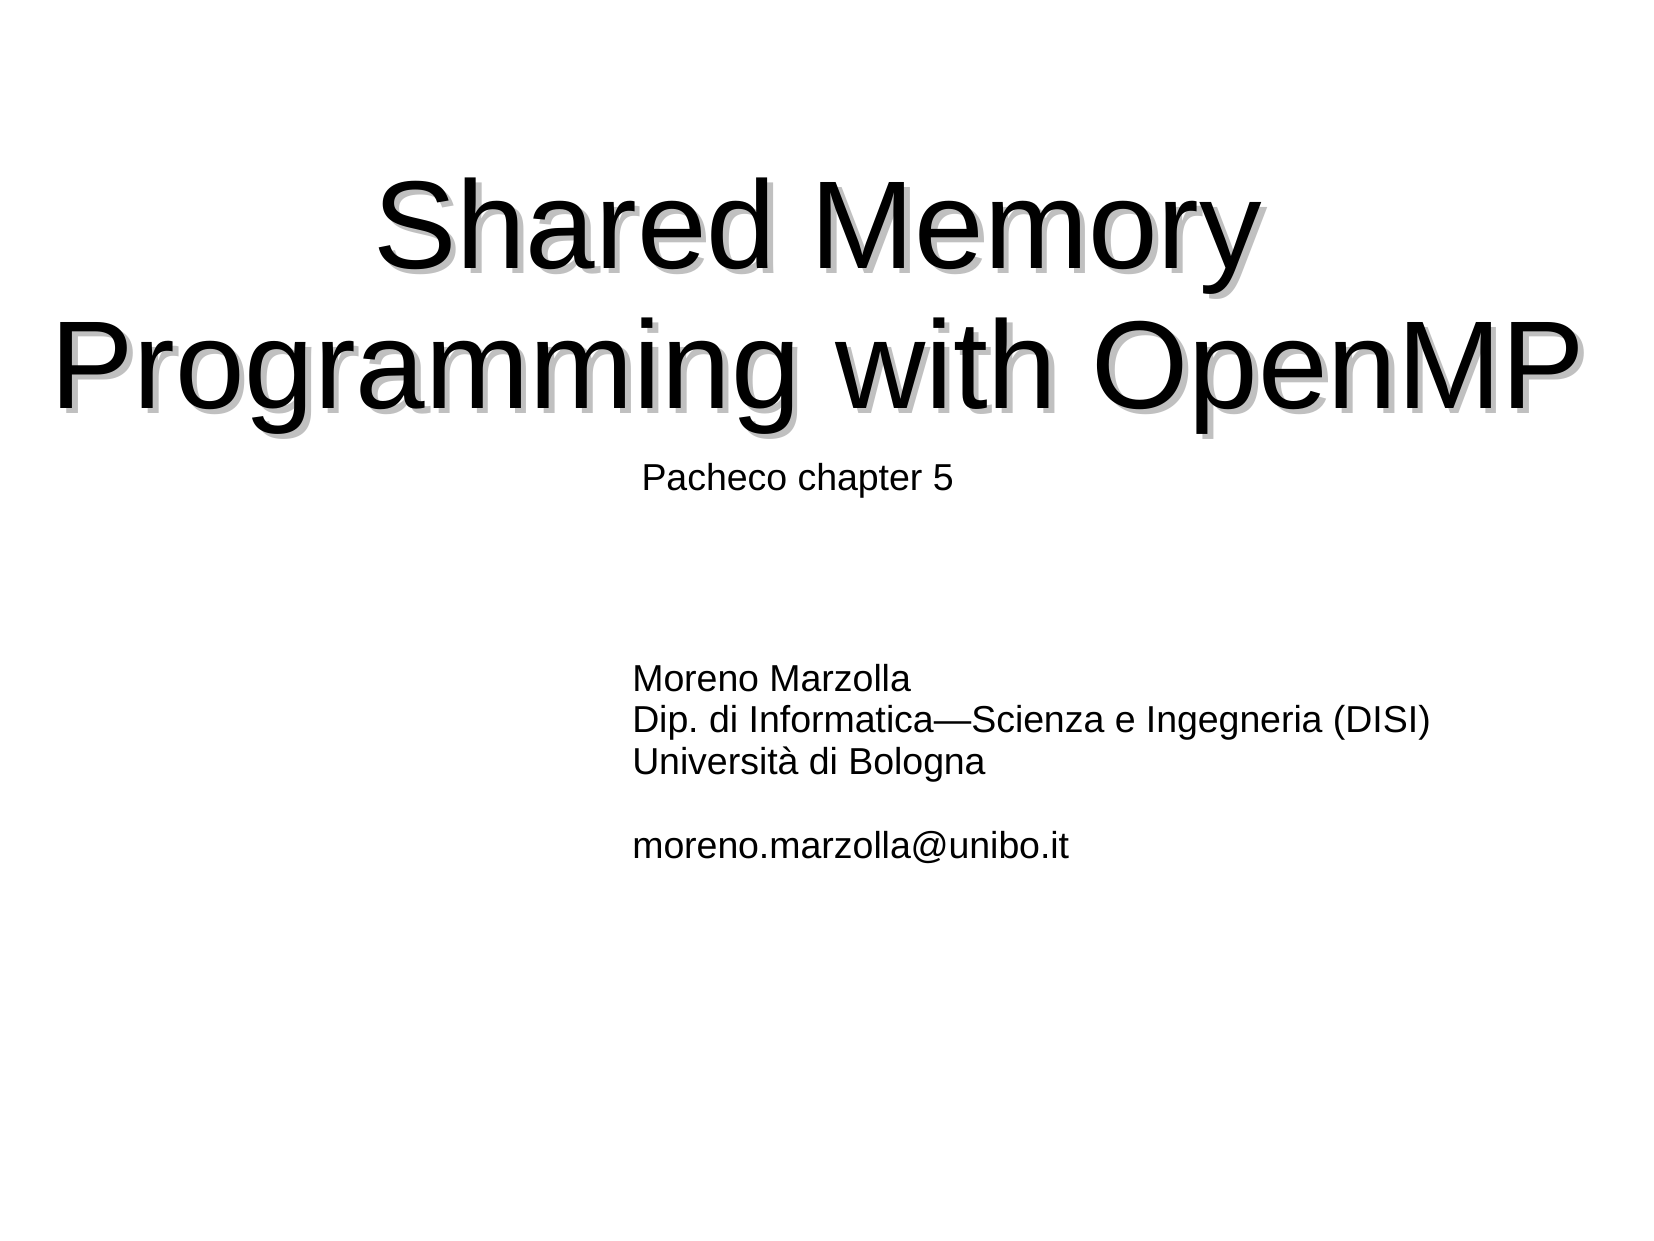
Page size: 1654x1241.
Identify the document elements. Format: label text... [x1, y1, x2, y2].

text_box Moreno Marzolla Dip. di Informatica—Scienza e Ingegneria (DISI) Università di Bologna moreno.marzolla@unibo.it [617, 649, 1447, 1003]
text_box Pacheco chapter 5 [626, 448, 969, 506]
text_box Shared Memory Programming with OpenMP [23, 147, 1613, 449]
